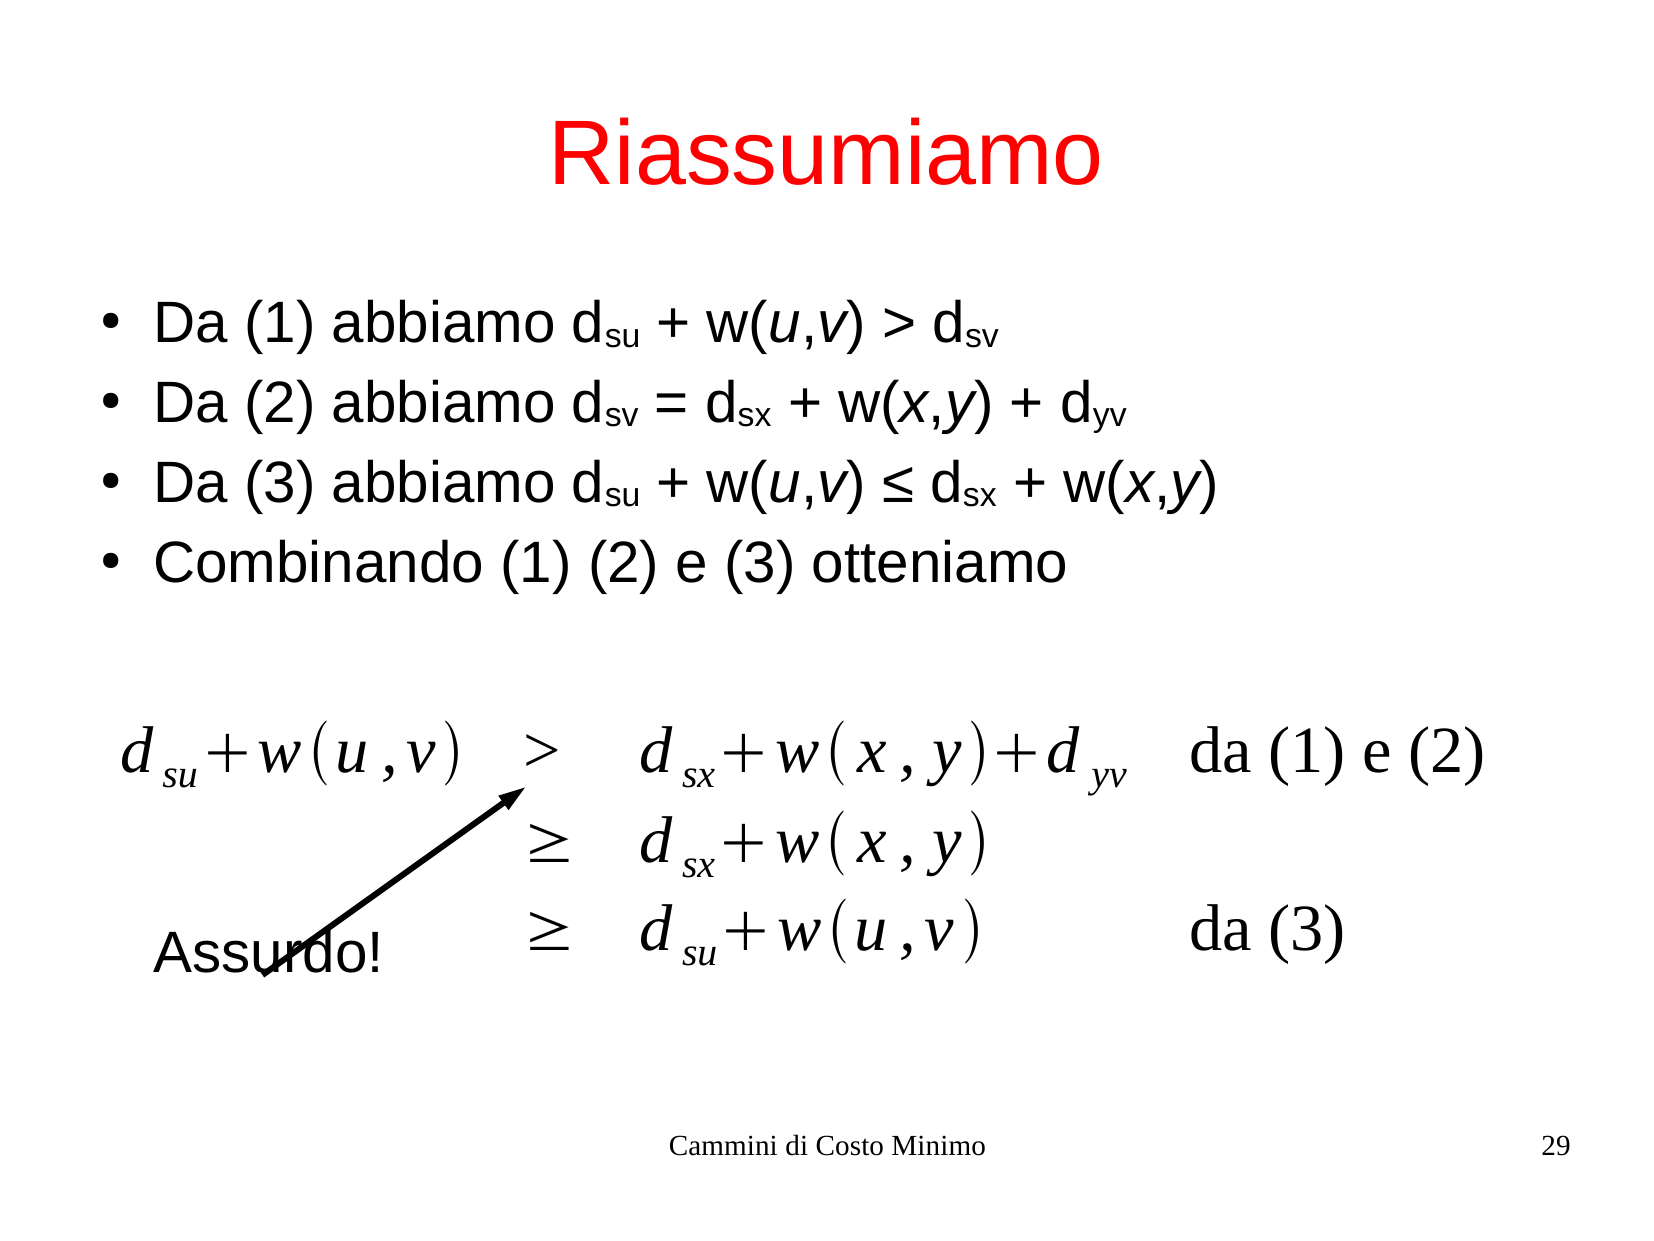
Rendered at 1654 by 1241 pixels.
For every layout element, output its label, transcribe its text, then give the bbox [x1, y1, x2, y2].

chart [112, 707, 1494, 976]
list Da (1) abbiamo dsu + w(u,v) > dsv Da (2) abbiamo dsv = dsx + w(x,y) + dyv Da (3) abbiamo dsu + w(u,v) ≤ dsx + w(x,y) Combinando (1) (2) e (3) otteniamo Assurdo! [82, 290, 1571, 1109]
title Riassumiamo [82, 49, 1571, 257]
